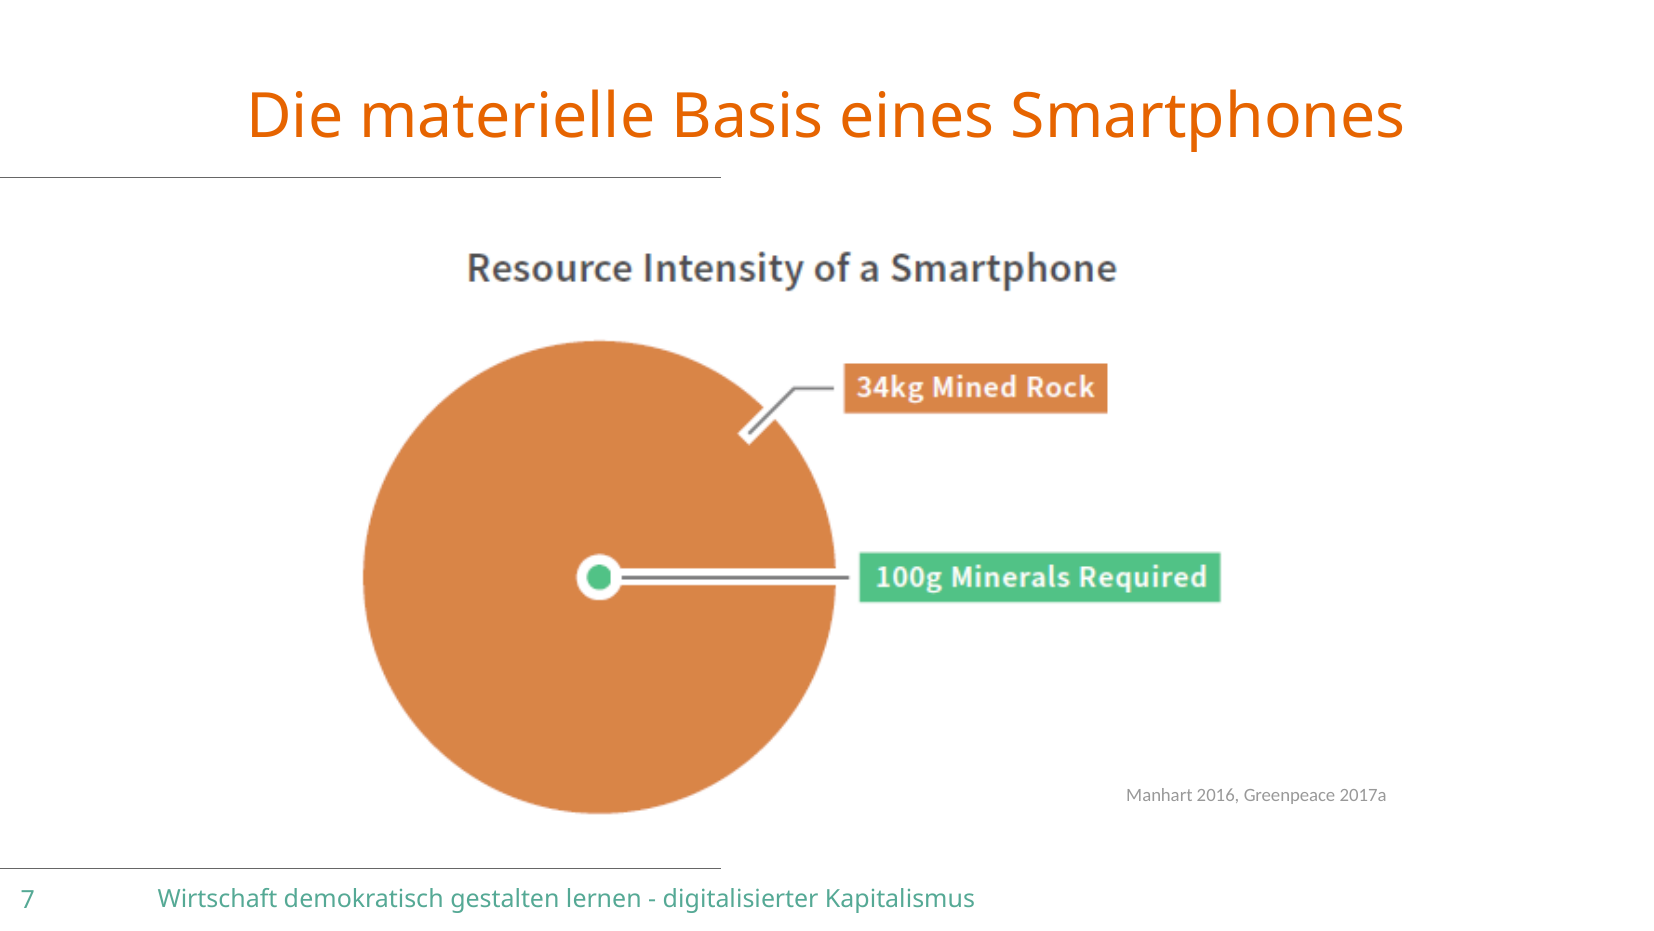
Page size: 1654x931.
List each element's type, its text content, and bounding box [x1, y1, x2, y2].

text_box Manhart 2016, Greenpeace 2017a [1111, 779, 1619, 827]
picture [348, 207, 1335, 839]
title Die materielle Basis eines Smartphones [82, 70, 1571, 144]
